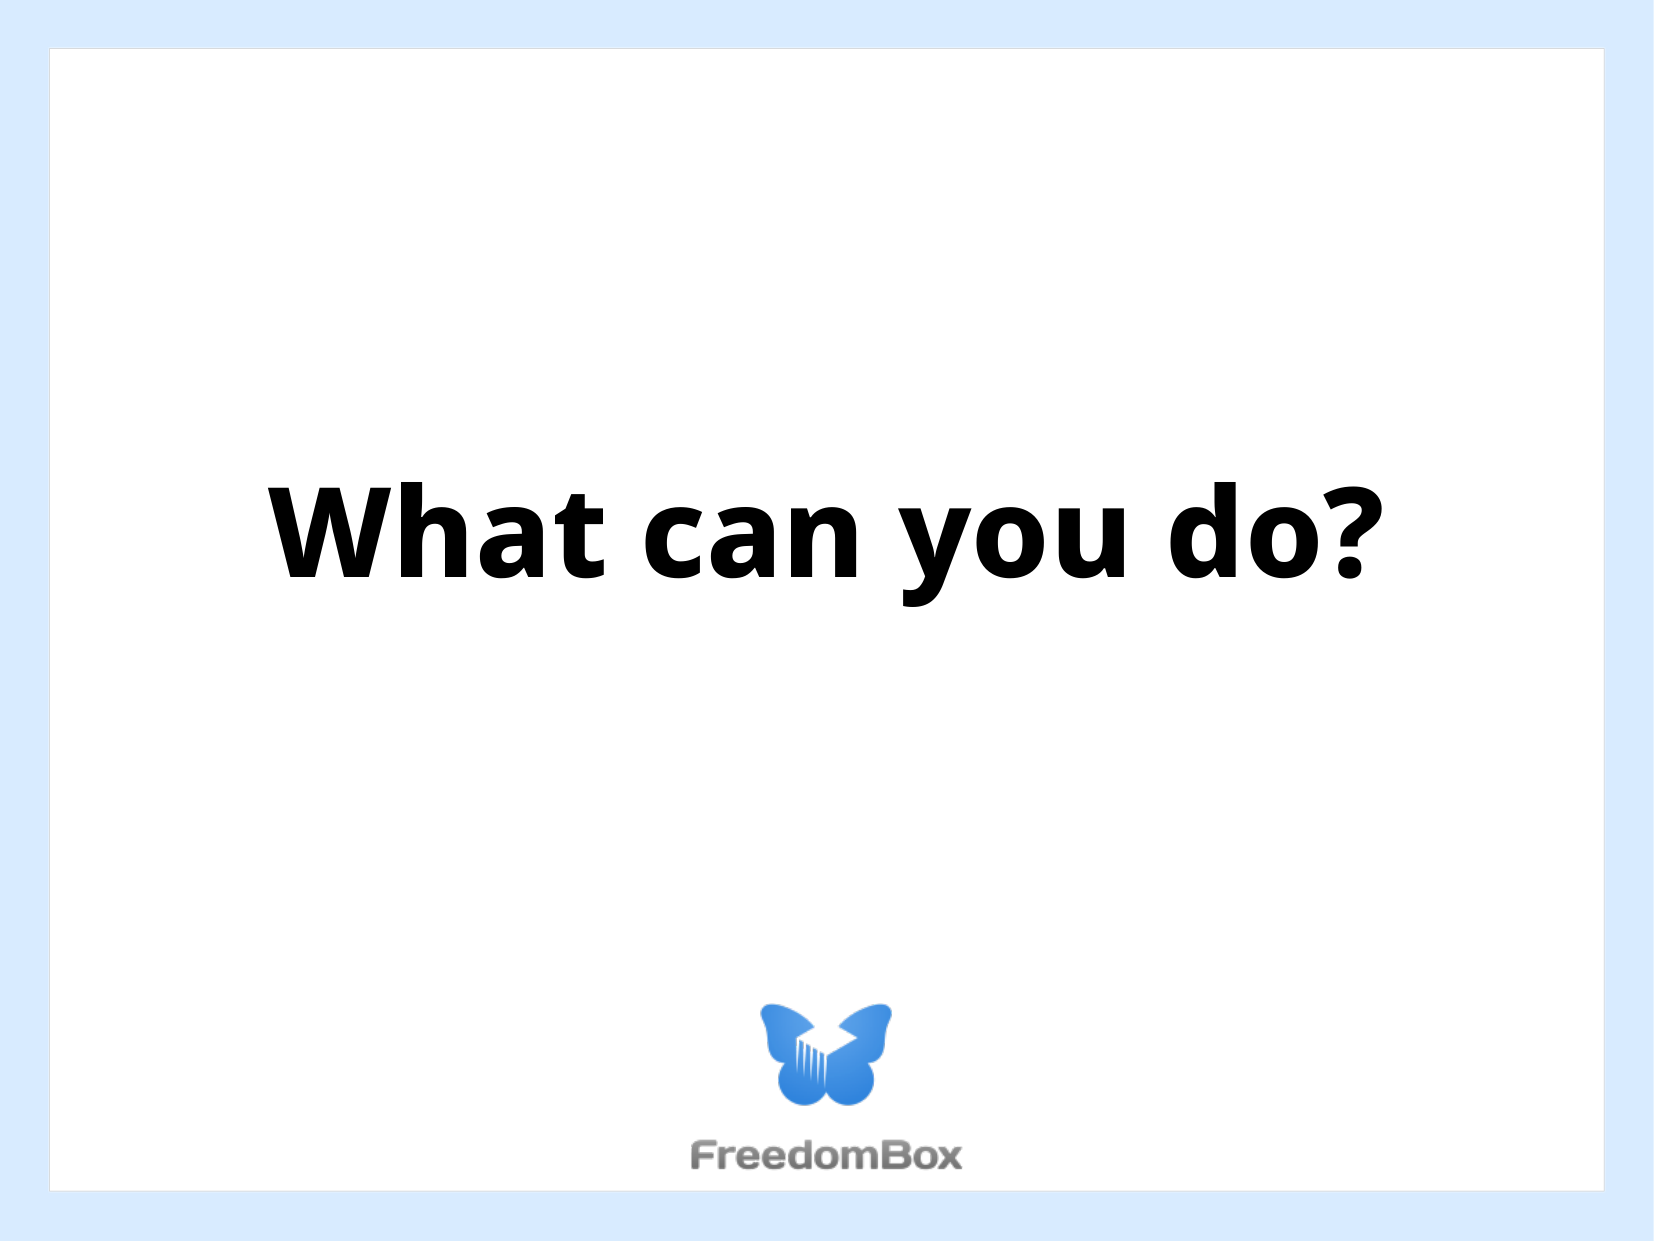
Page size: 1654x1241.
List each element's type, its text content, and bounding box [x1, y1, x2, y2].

subtitle What can you do? [82, 49, 1571, 1010]
picture [0, 0, 1654, 1241]
